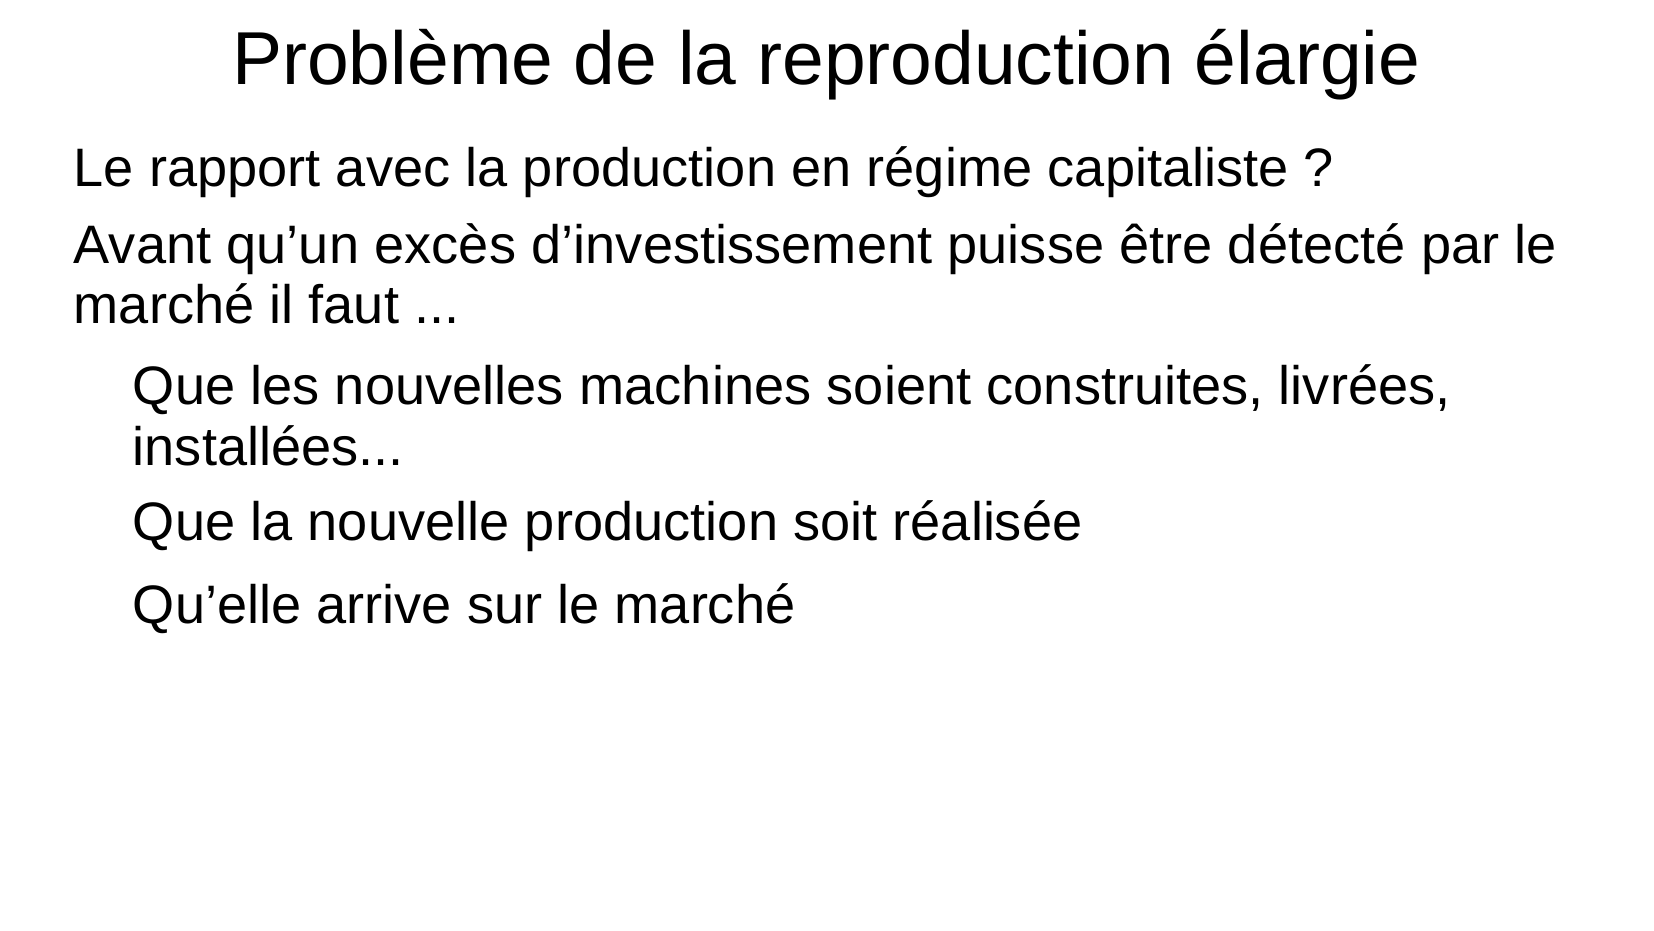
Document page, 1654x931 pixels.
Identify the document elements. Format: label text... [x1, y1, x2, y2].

text_box Que la nouvelle production soit réalisée [118, 484, 1654, 603]
text_box Qu’elle arrive sur le marché [118, 566, 1482, 686]
text_box Avant qu’un excès d’investissement puisse être détecté par le marché il faut ... [59, 206, 1642, 343]
text_box Le rapport avec la production en régime capitaliste ? [59, 129, 1642, 206]
text_box Que les nouvelles machines soient construites, livrées, installées... [118, 348, 1654, 484]
title Problème de la reproduction élargie [82, 11, 1571, 107]
